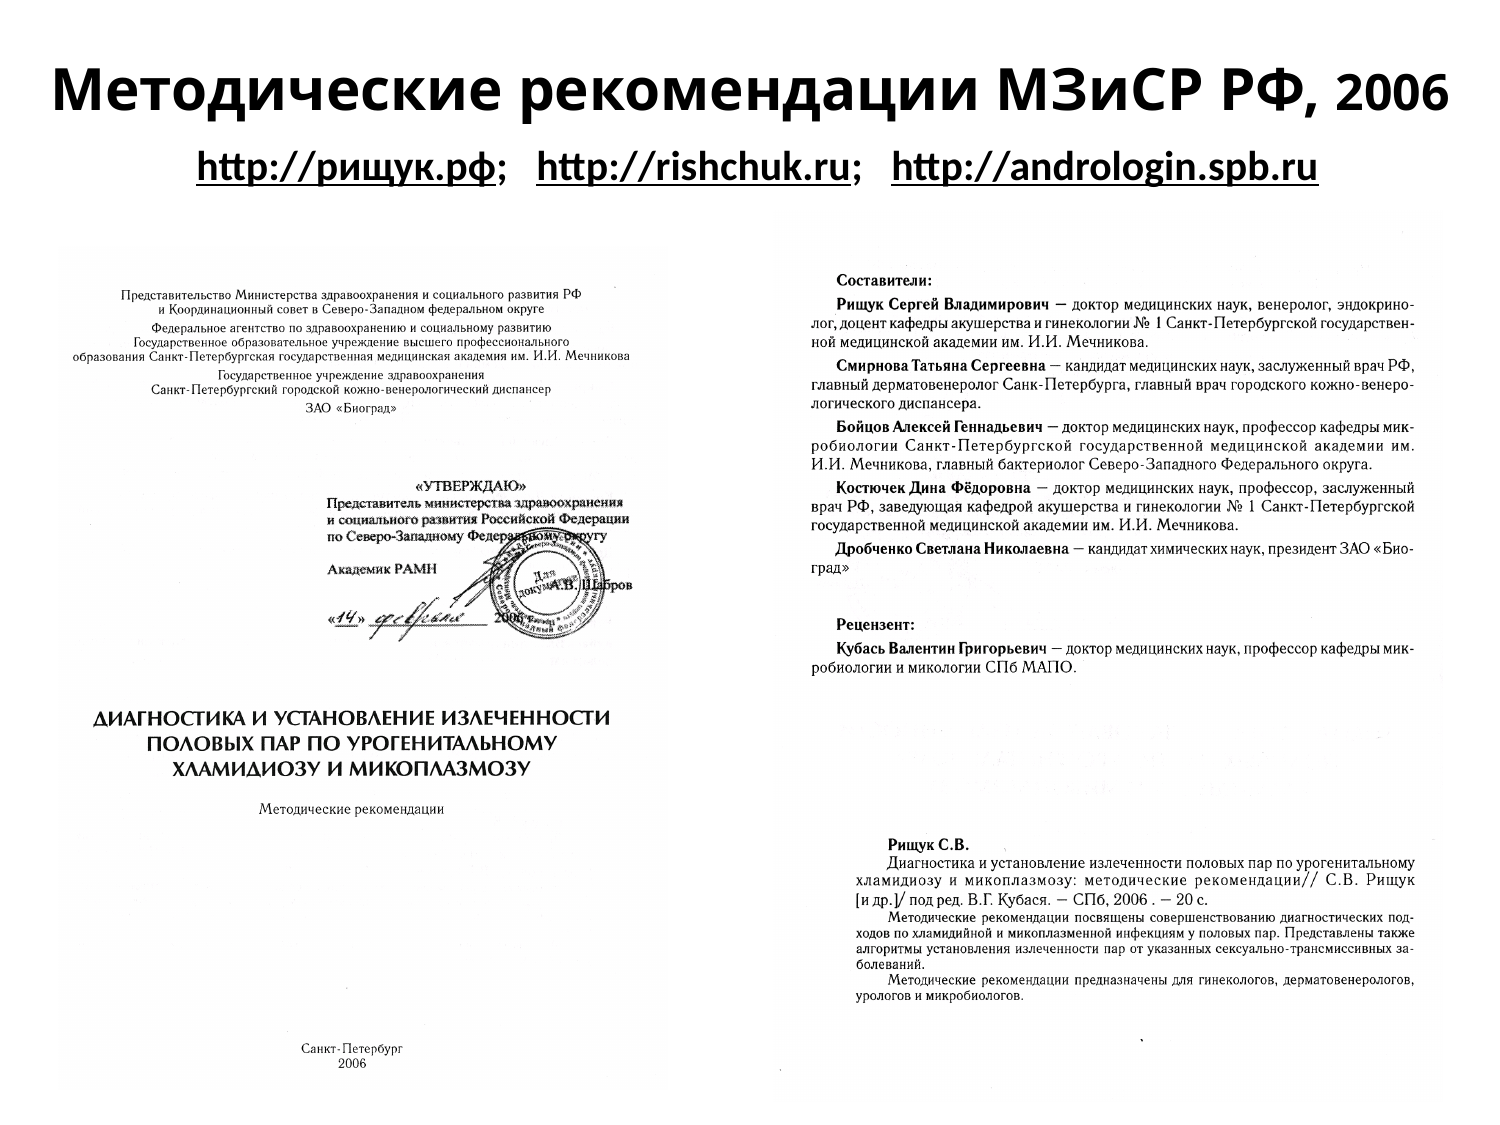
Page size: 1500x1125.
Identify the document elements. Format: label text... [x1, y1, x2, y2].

picture [773, 210, 1443, 1102]
title Методические рекомендации МЗиСР РФ, 2006 http://рищук.рф; http://rishchuk.ru; http://andrologin.spb.ru [35, 45, 1465, 153]
picture [58, 246, 668, 1090]
